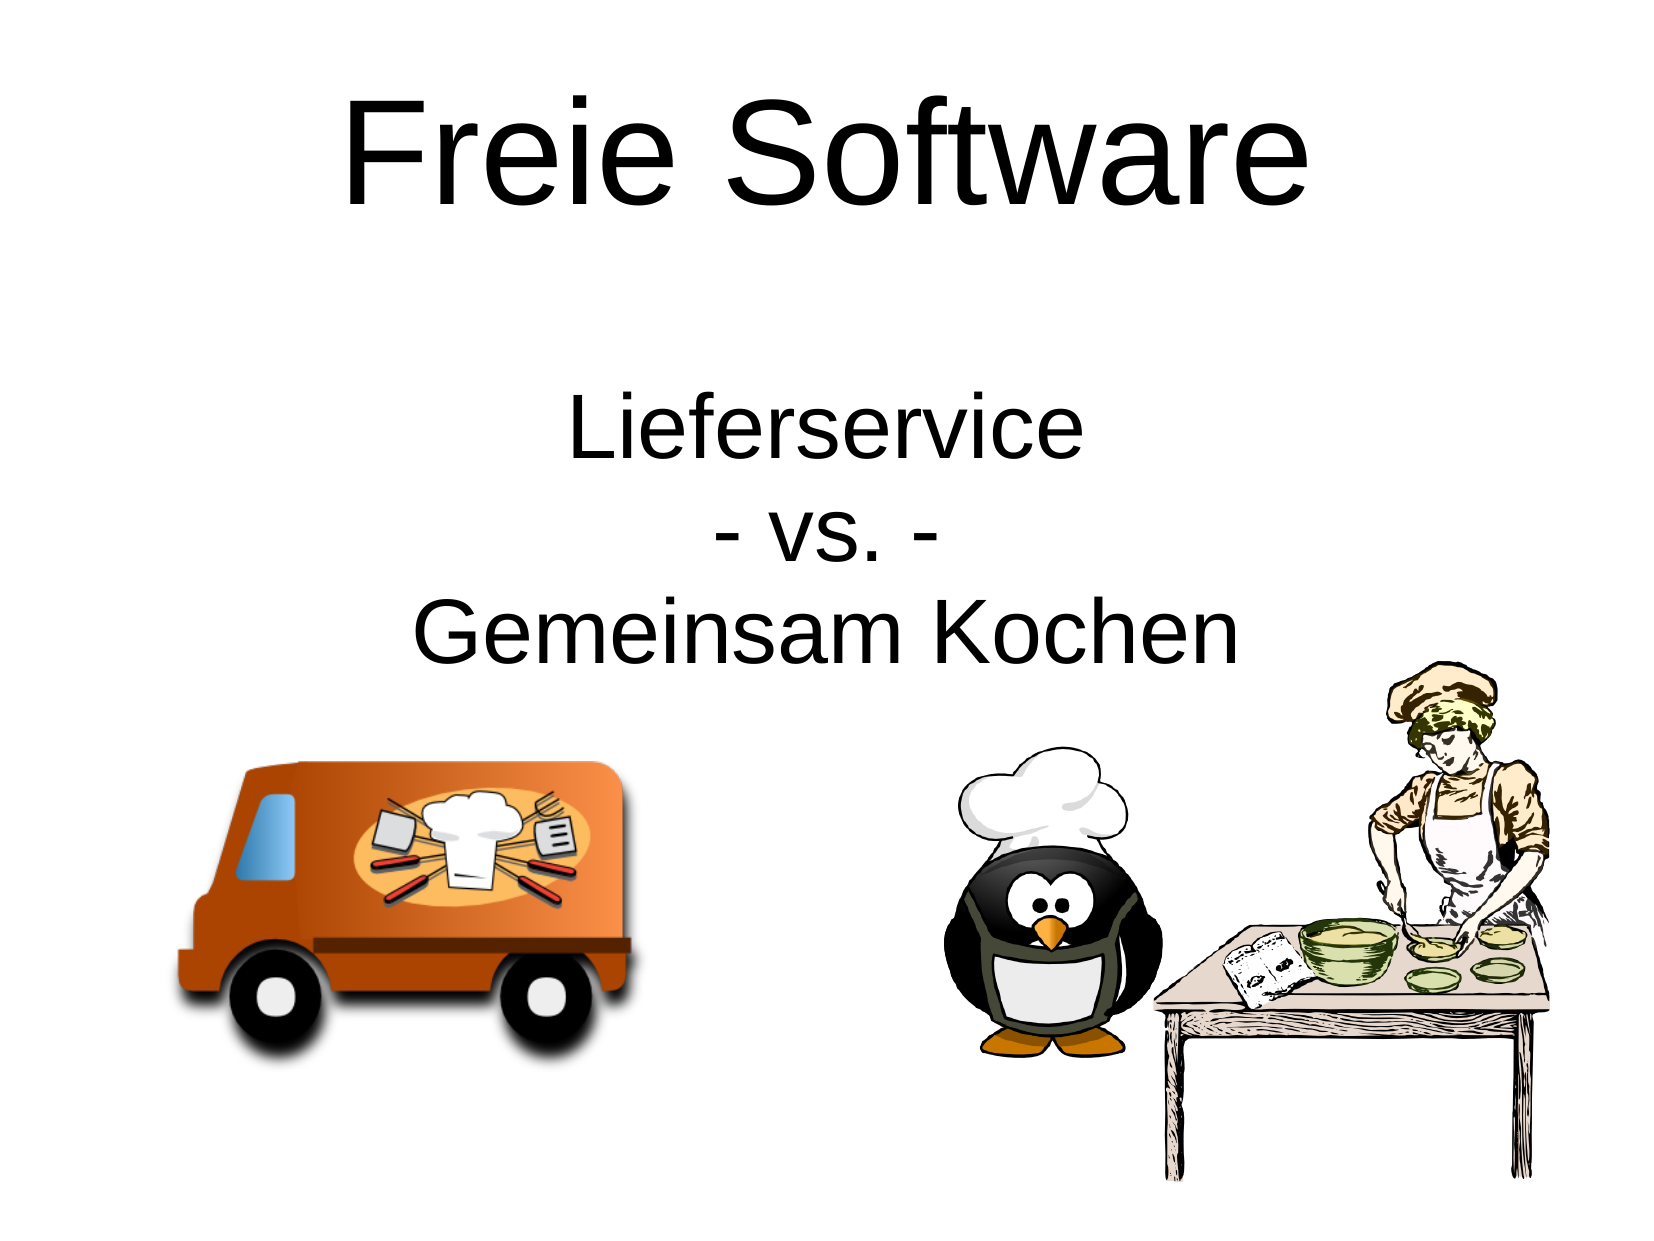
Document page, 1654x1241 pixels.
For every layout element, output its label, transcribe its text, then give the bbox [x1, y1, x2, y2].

subtitle Lieferservice - vs. - Gemeinsam Kochen [82, 49, 1571, 1010]
picture [165, 755, 650, 1075]
picture [944, 661, 1550, 1182]
